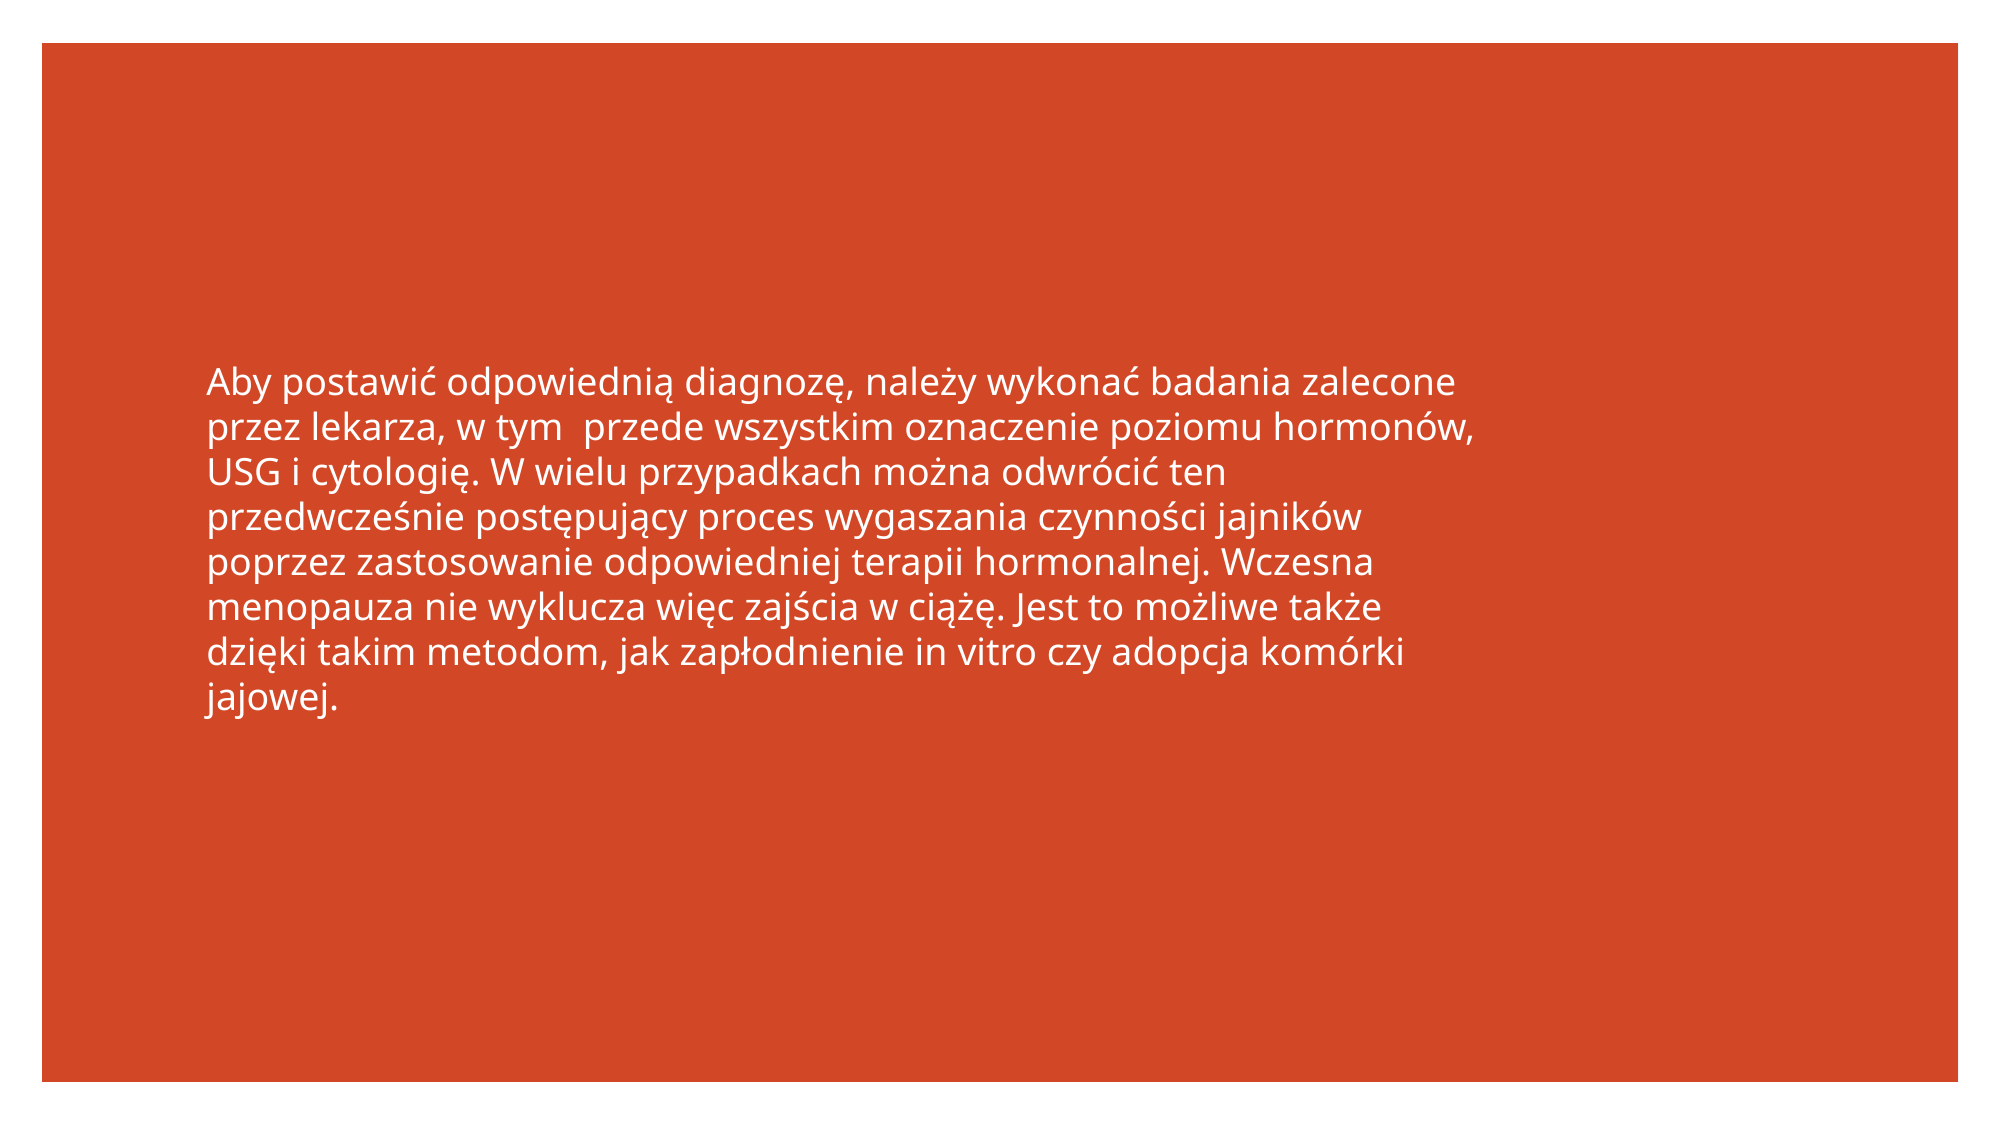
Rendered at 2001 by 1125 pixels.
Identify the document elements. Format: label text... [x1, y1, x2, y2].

text_box Aby postawić odpowiednią diagnozę, należy wykonać badania zalecone przez lekarza, w tym przede wszystkim oznaczenie poziomu hormonów, USG i cytologię. W wielu przypadkach można odwrócić ten przedwcześnie postępujący proces wygaszania czynności jajników poprzez zastosowanie odpowiedniej terapii hormonalnej. Wczesna menopauza nie wyklucza więc zajścia w ciążę. Jest to możliwe także dzięki takim metodom, jak zapłodnienie in vitro czy adopcja komórki jajowej. [191, 350, 1500, 685]
